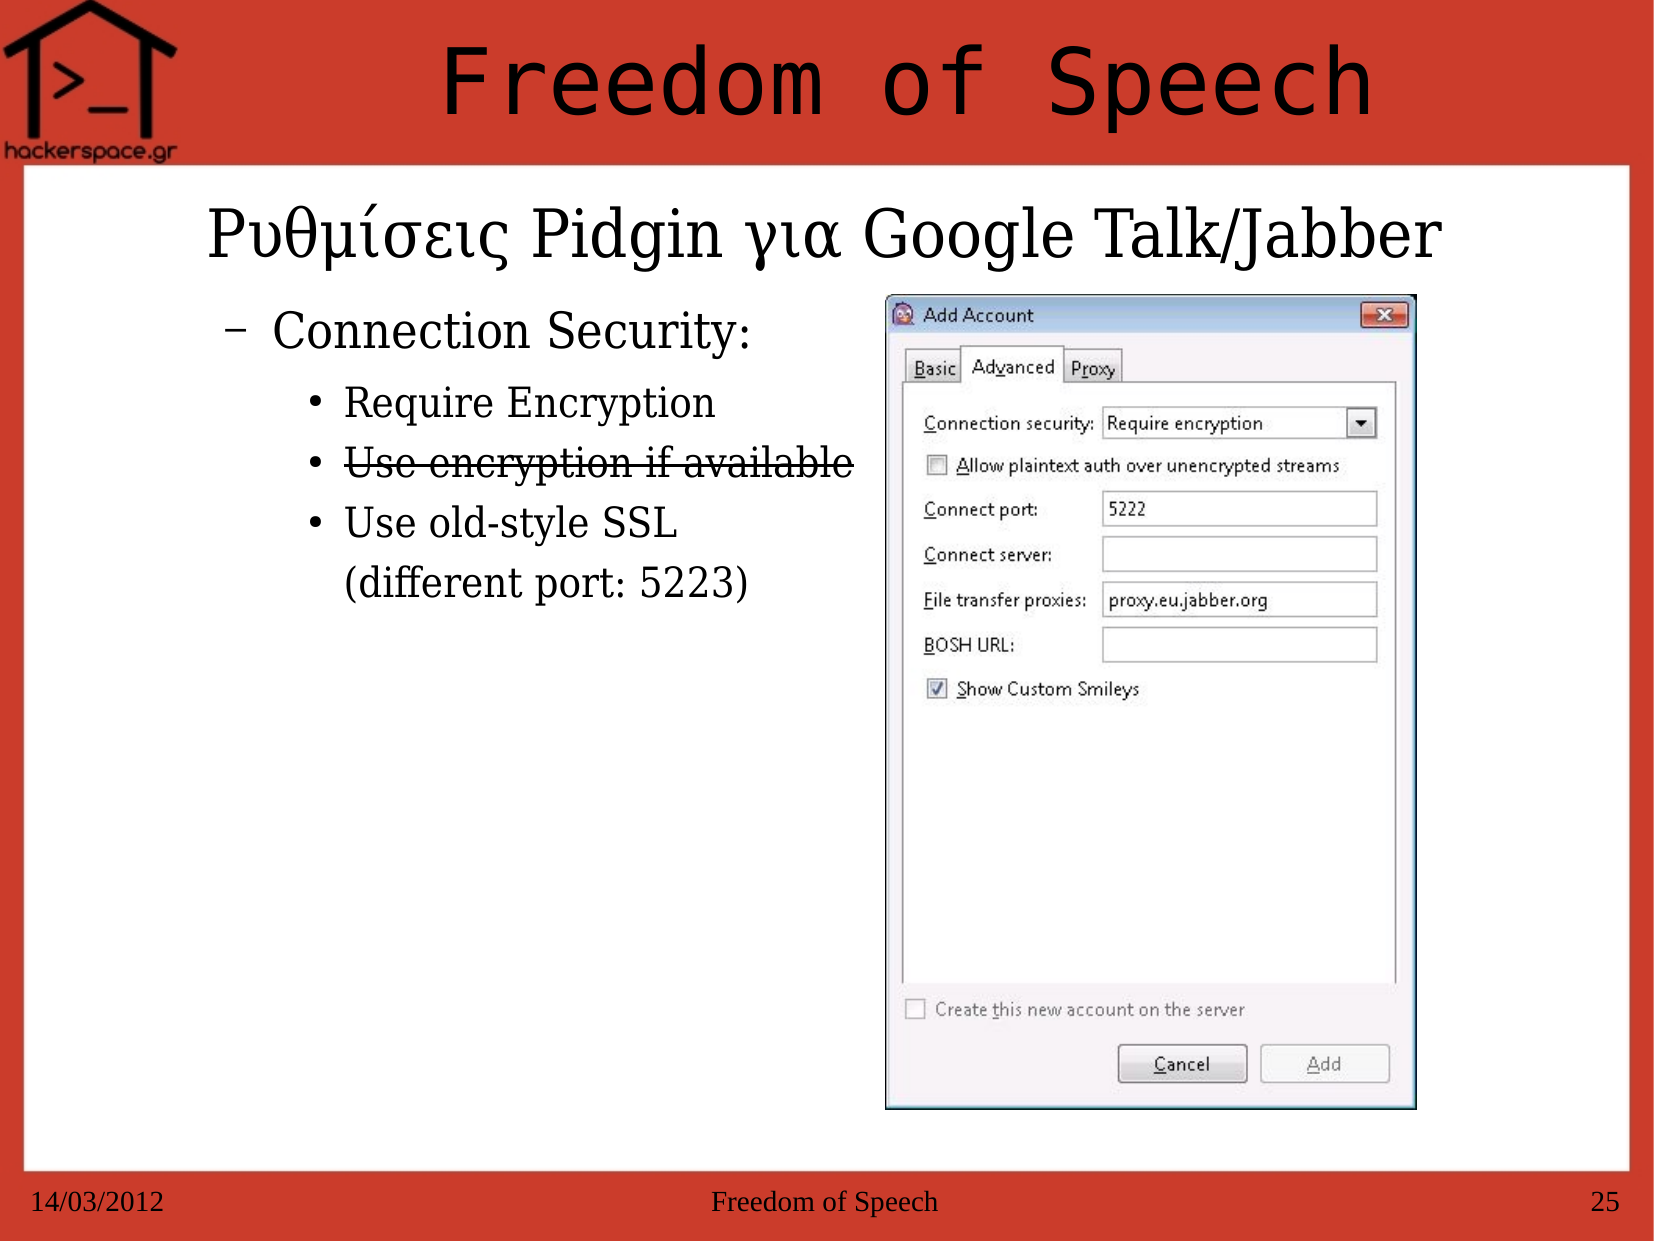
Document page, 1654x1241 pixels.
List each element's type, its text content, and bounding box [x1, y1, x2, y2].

title Freedom of Speech [195, 15, 1621, 151]
picture [0, 0, 1654, 1241]
list Ρυθμίσεις Pidgin για Google Talk/Jabber Connection Security: Require Encryption Use encryption if available Use old-style SSL (different port: 5223) [60, 195, 1591, 1141]
